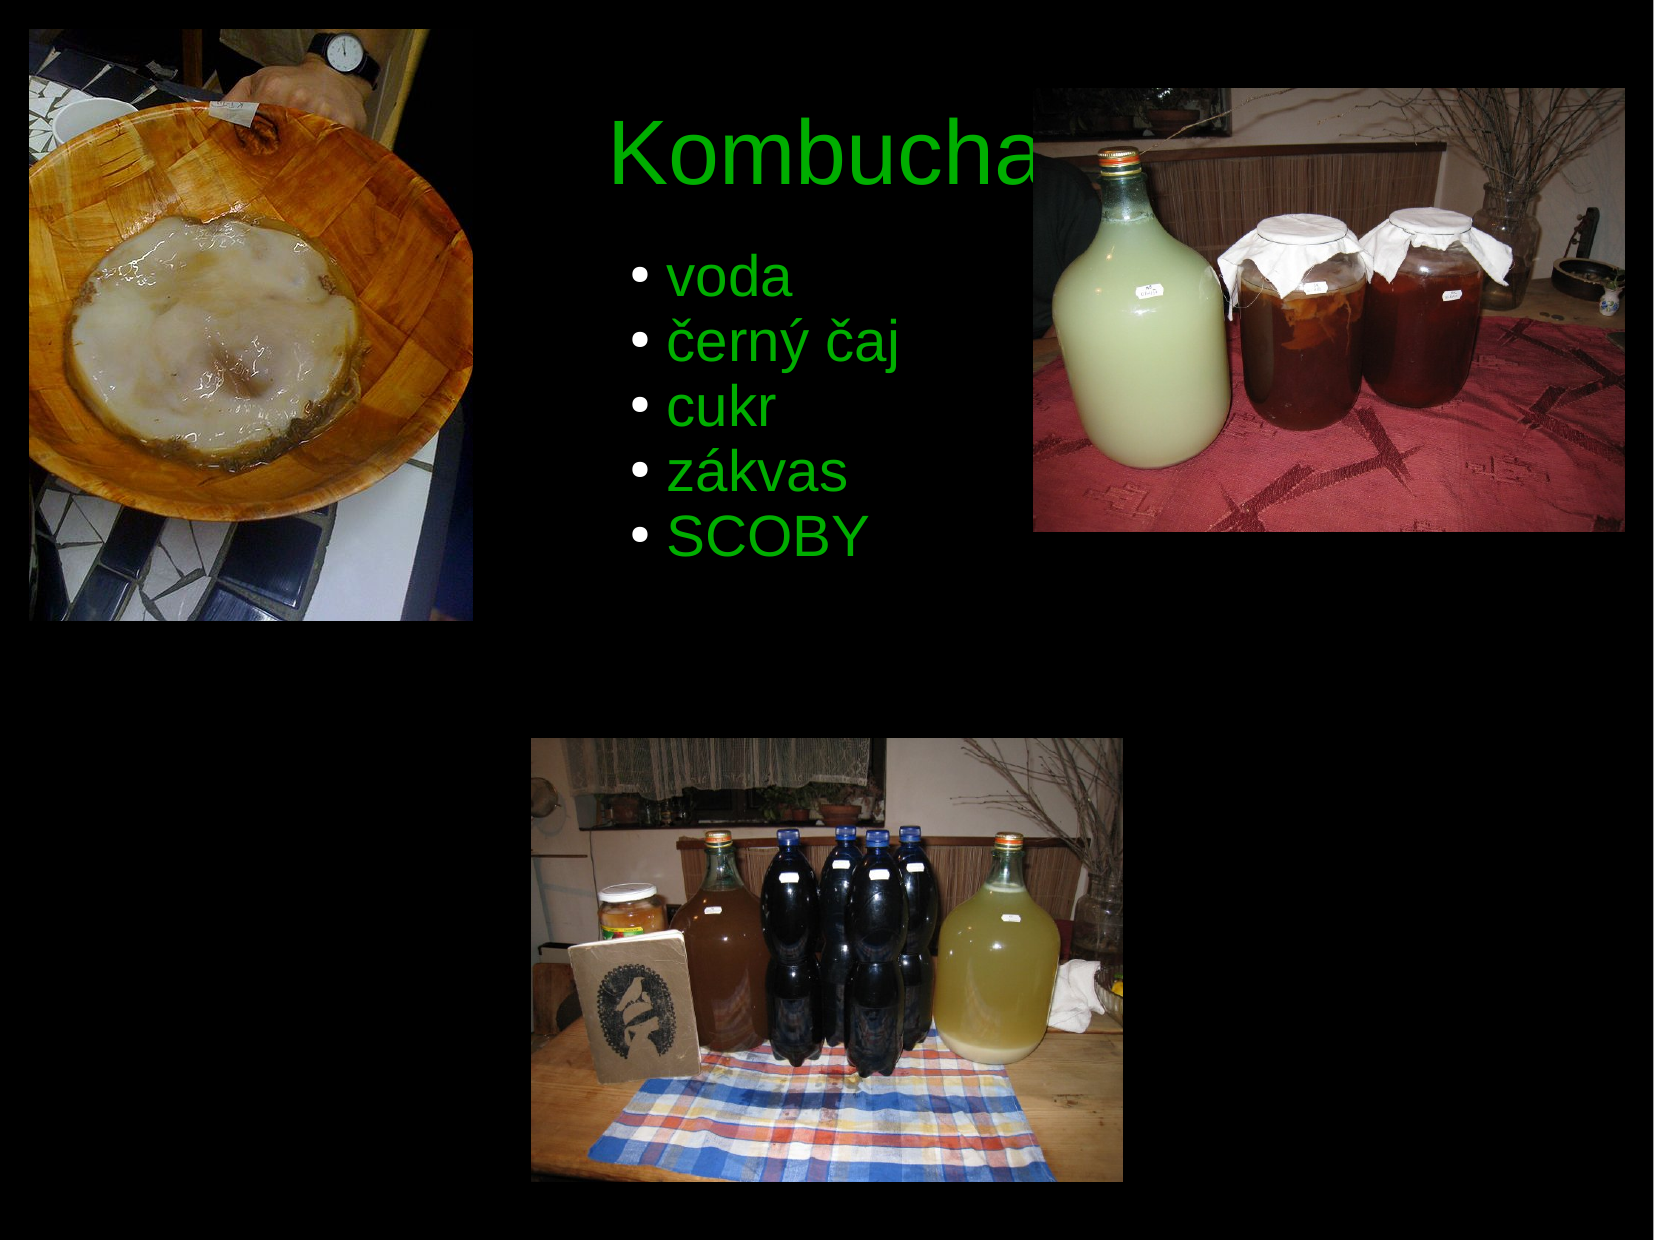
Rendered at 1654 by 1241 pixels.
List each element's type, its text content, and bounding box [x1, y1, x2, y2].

picture [531, 738, 1123, 1182]
picture [29, 29, 473, 621]
text_box voda černý čaj cukr zákvas SCOBY [614, 236, 916, 621]
picture [1033, 88, 1625, 532]
title Kombucha [473, 49, 1571, 257]
